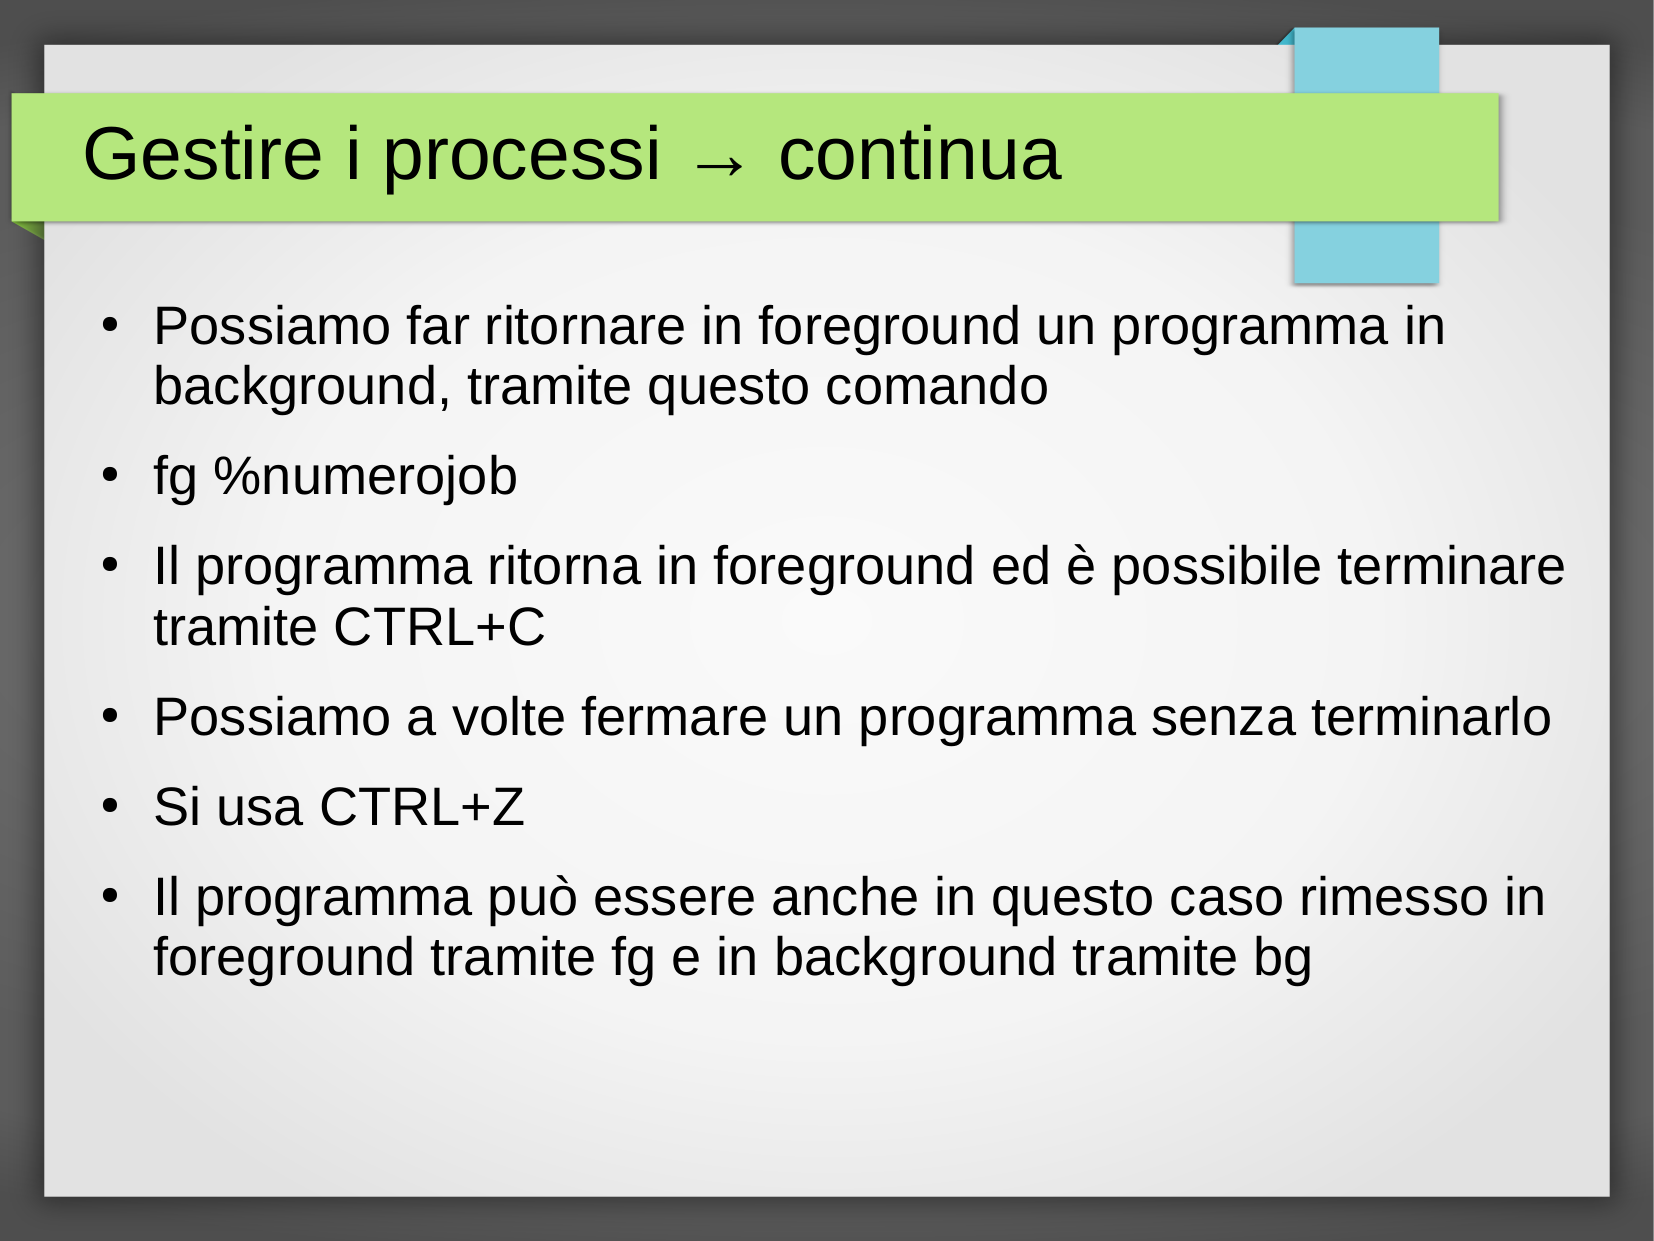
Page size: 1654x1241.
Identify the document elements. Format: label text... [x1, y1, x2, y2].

picture [0, 0, 1654, 1241]
title Gestire i processi → continua [82, 94, 1264, 213]
list Possiamo far ritornare in foreground un programma in background, tramite questo comando fg %numerojob Il programma ritorna in foreground ed è possibile terminare tramite CTRL+C Possiamo a volte fermare un programma senza terminarlo Si usa CTRL+Z Il programma può essere anche in questo caso rimesso in foreground tramite fg e in background tramite bg [82, 295, 1571, 1015]
